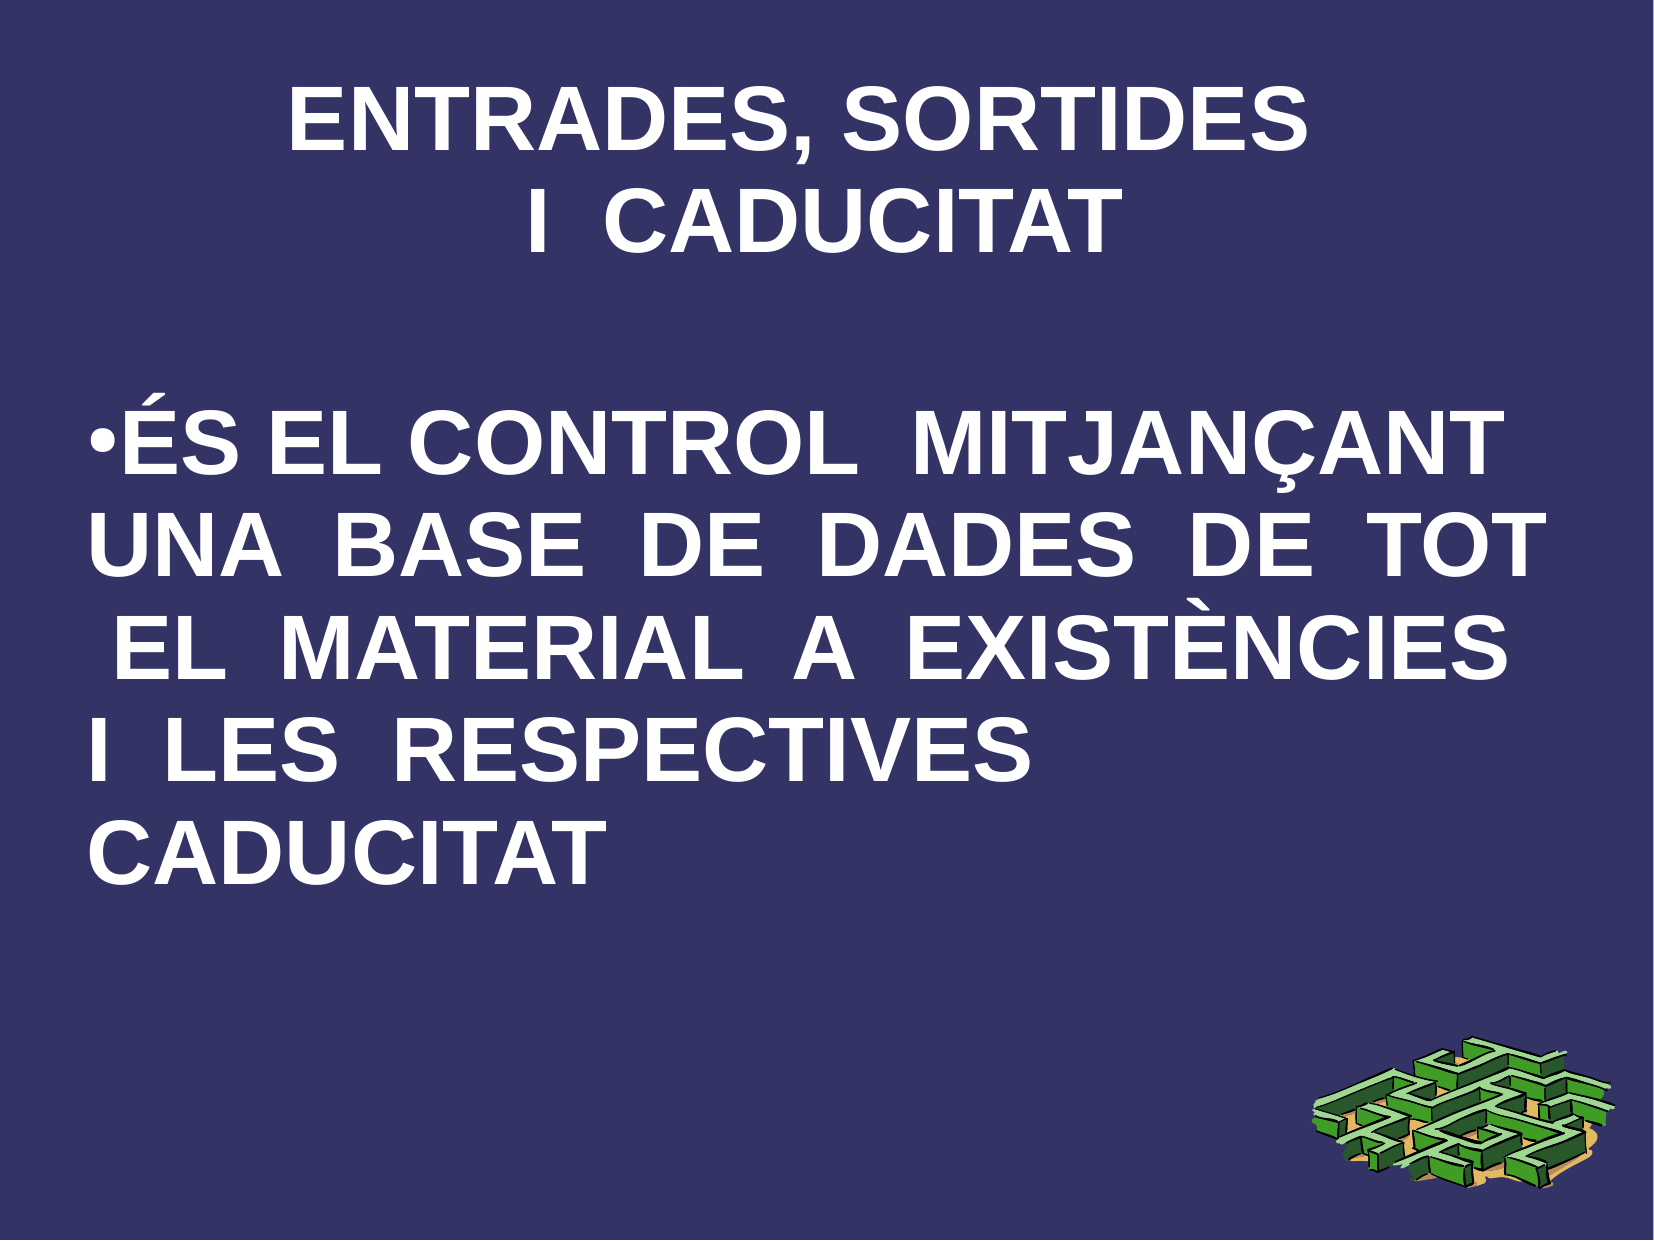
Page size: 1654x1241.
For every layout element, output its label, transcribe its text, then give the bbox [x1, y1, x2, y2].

text_box ÉS EL CONTROL MITJANÇANT UNA BASE DE DADES DE TOT EL MATERIAL A EXISTÈNCIES I LES RESPECTIVES CADUCITAT [71, 383, 1589, 1034]
text_box ENTRADES, SORTIDES I CADUCITAT [88, 60, 1536, 325]
